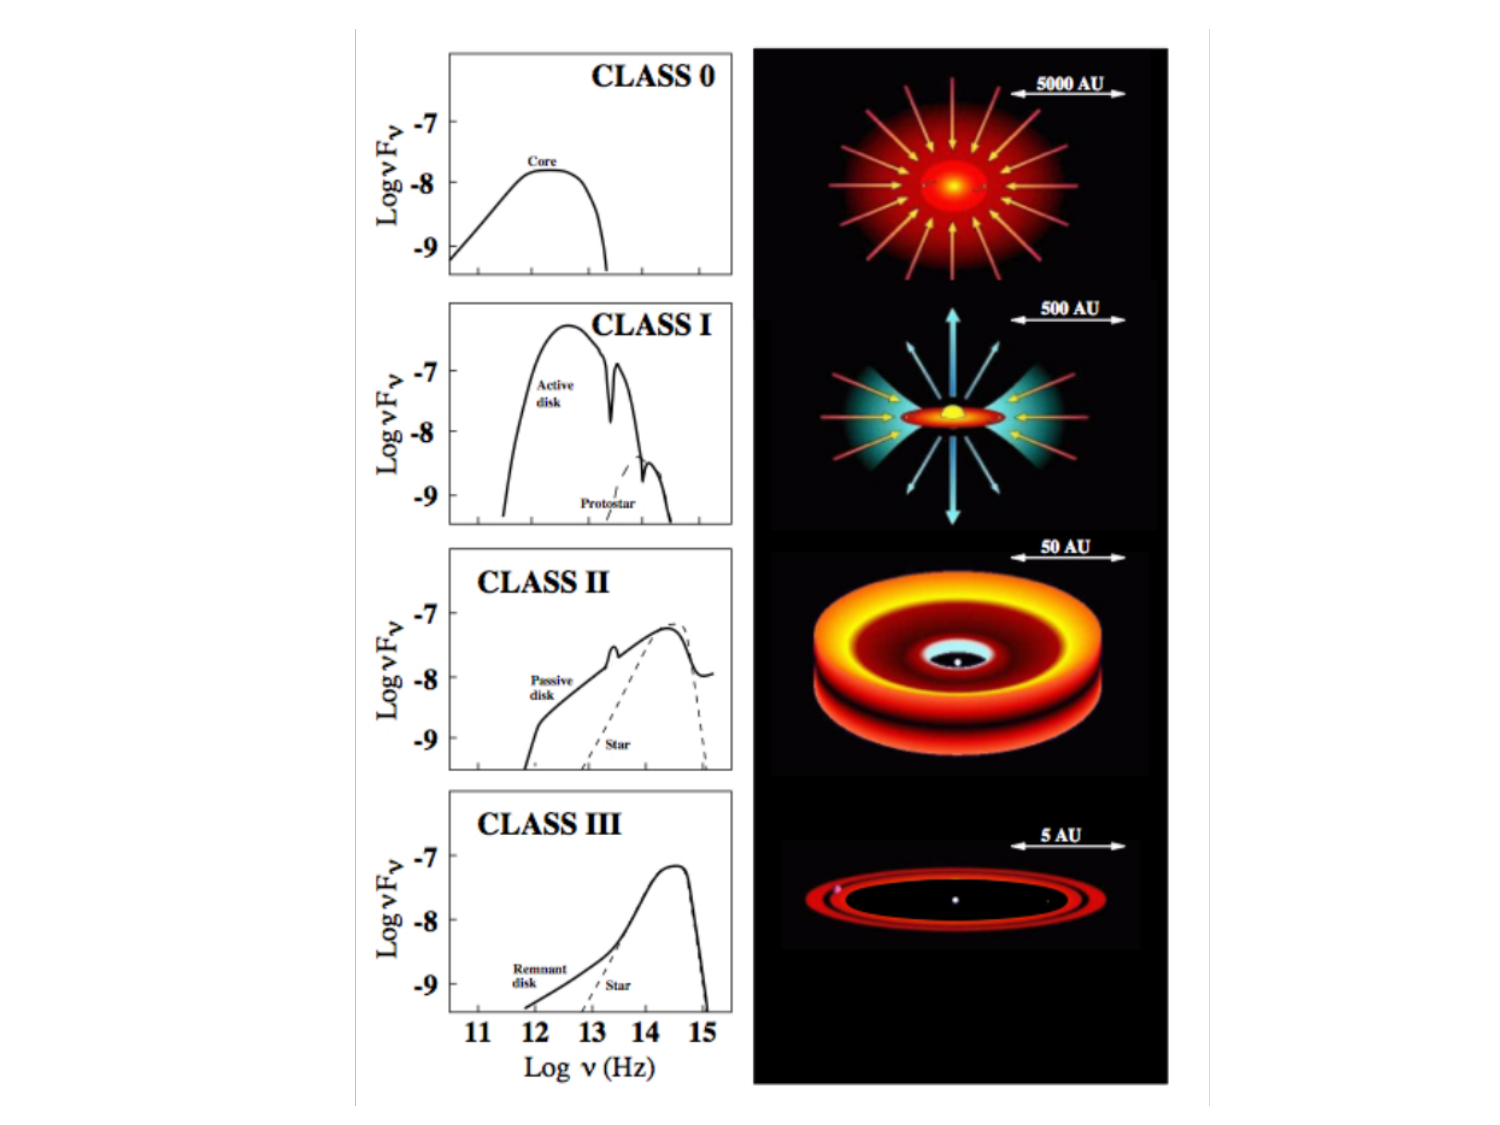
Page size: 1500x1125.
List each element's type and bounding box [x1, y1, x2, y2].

picture [329, 29, 1216, 1106]
